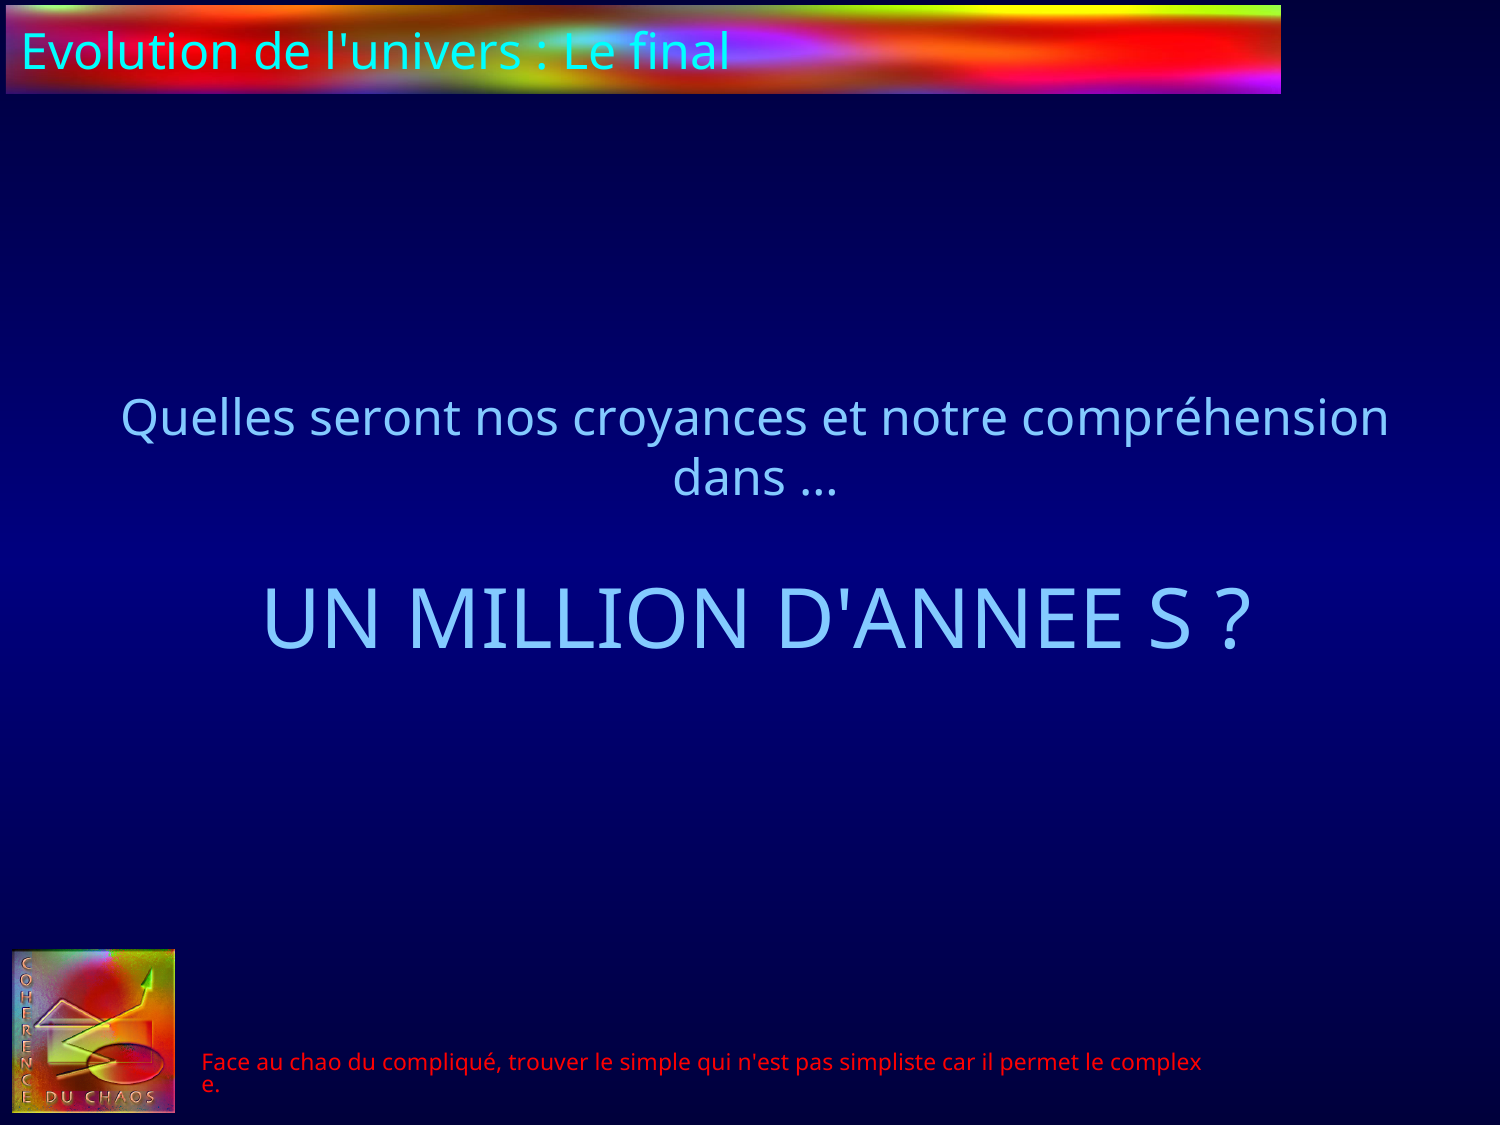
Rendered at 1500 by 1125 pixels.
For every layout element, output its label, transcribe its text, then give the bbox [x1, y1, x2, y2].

picture [12, 949, 175, 1113]
text_box Quelles seront nos croyances et notre compréhension dans … UN MILLION D'ANNEE S ? [82, 377, 1430, 674]
title Evolution de l'univers : Le final [5, 5, 1281, 94]
